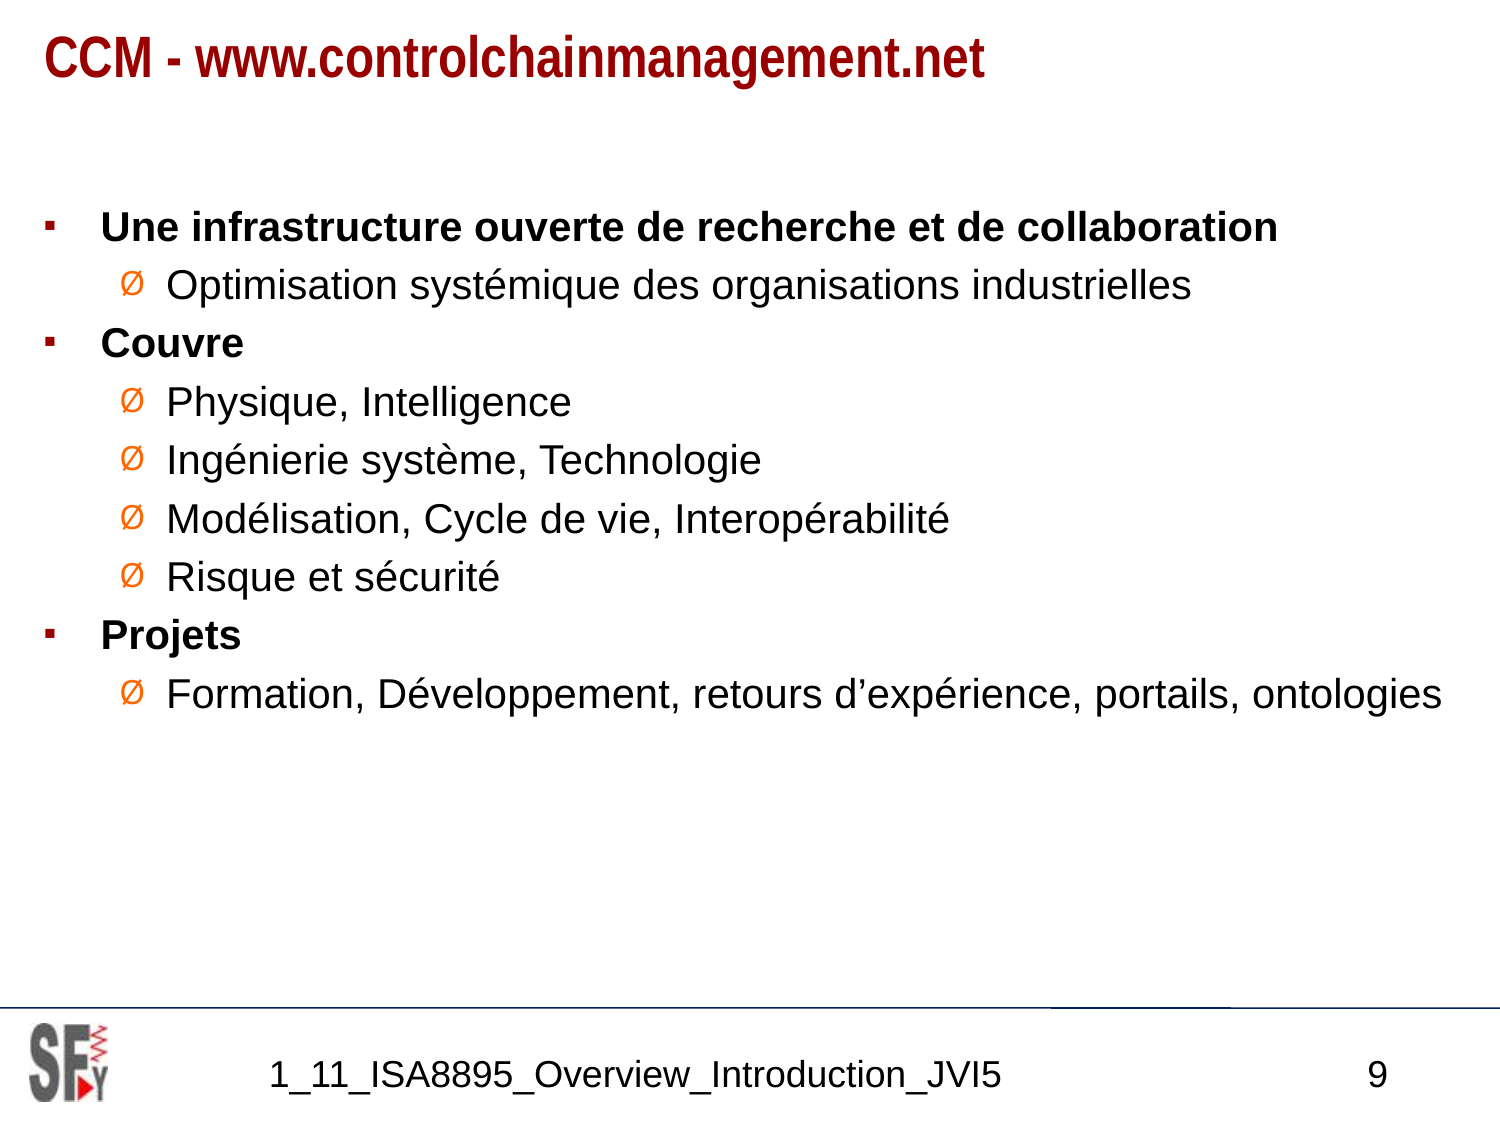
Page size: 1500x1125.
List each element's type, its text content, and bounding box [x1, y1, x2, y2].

list Une infrastructure ouverte de recherche et de collaboration Optimisation systémique des organisations industrielles Couvre Physique, Intelligence Ingénierie système, Technologie Modélisation, Cycle de vie, Interopérabilité Risque et sécurité Projets Formation, Développement, retours d’expérience, portails, ontologies [29, 184, 1471, 988]
footer 1_11_ISA8895_Overview_Introduction_JVI5 [253, 1034, 1336, 1103]
slide_number <numéro> [1352, 1034, 1490, 1103]
title CCM - www.controlchainmanagement.net [29, 12, 1471, 138]
picture [29, 1023, 108, 1102]
